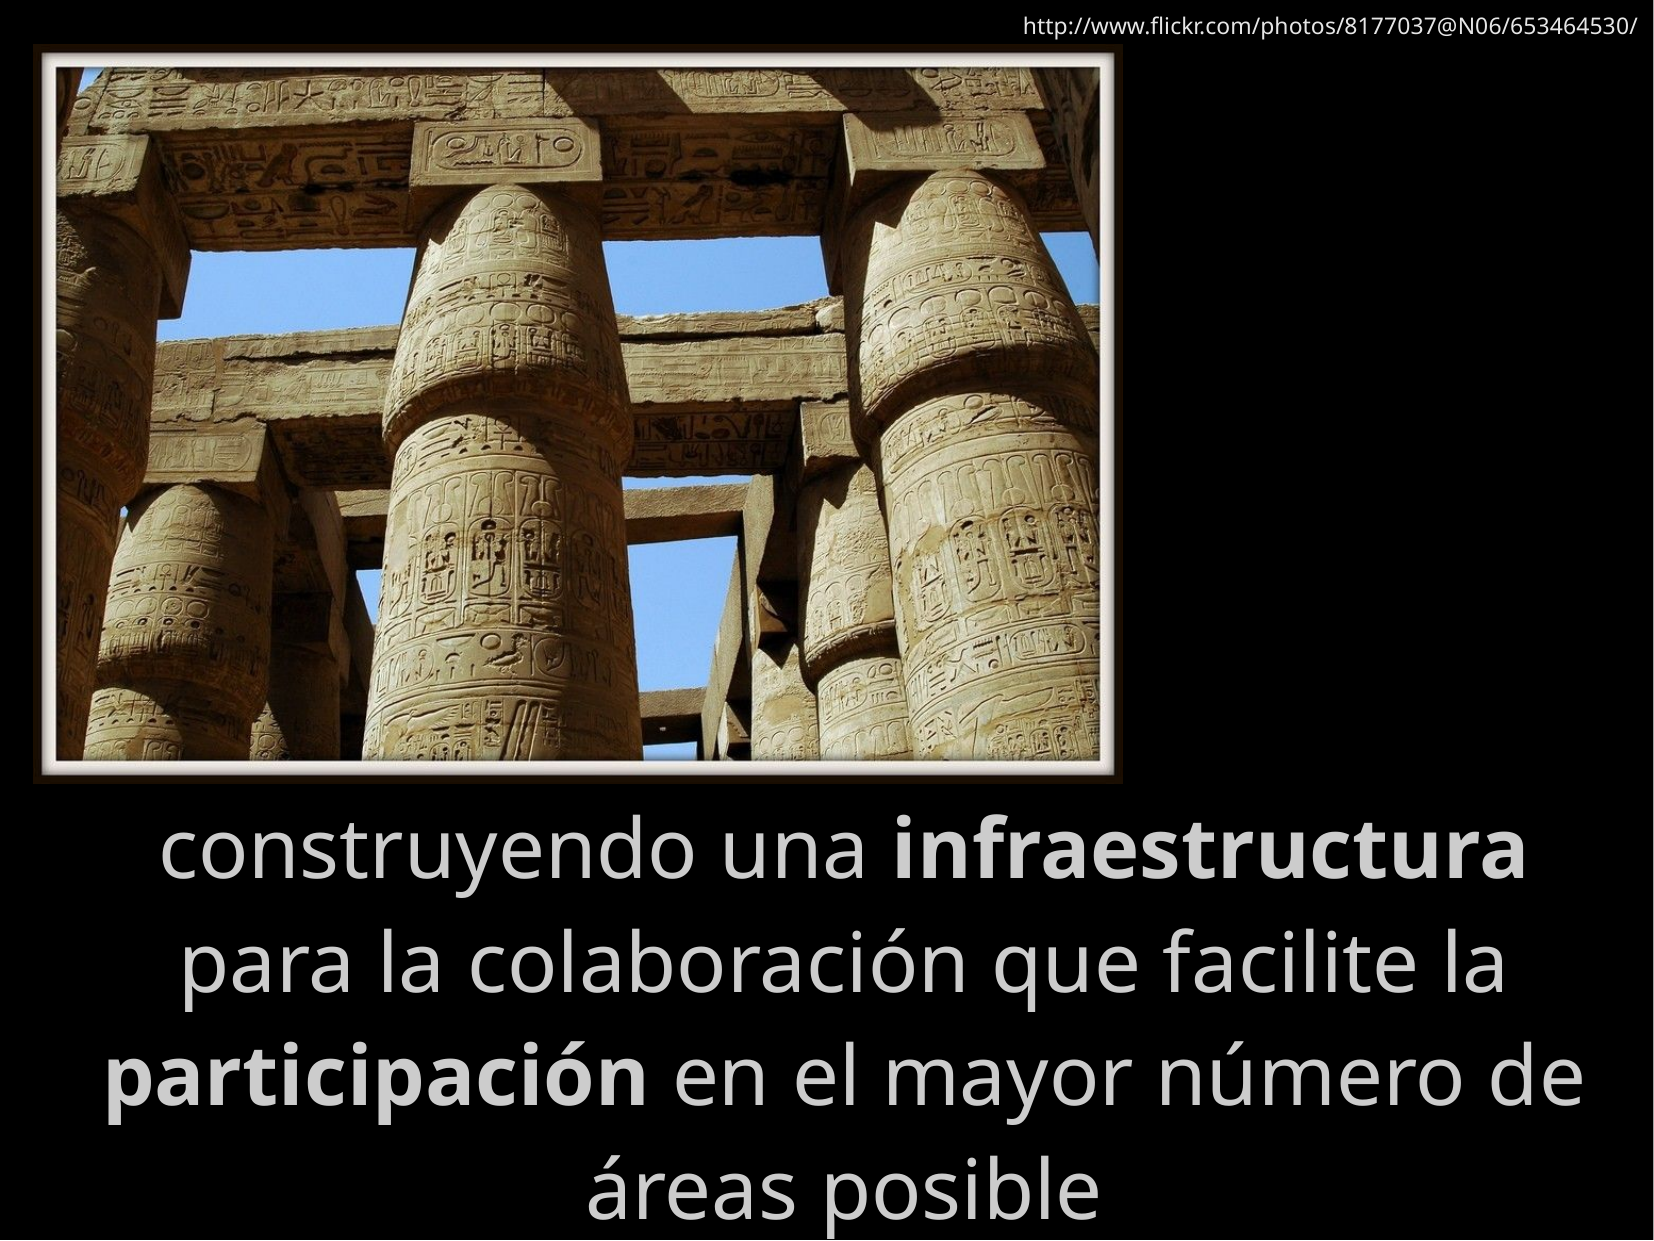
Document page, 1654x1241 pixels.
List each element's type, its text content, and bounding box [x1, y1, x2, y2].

picture [33, 44, 1123, 784]
text_box http://www.flickr.com/photos/8177037@N06/653464530/ [915, 2, 1654, 46]
title construyendo una infraestructura para la colaboración que facilite la participación en el mayor número de áreas posible [59, 814, 1630, 1220]
